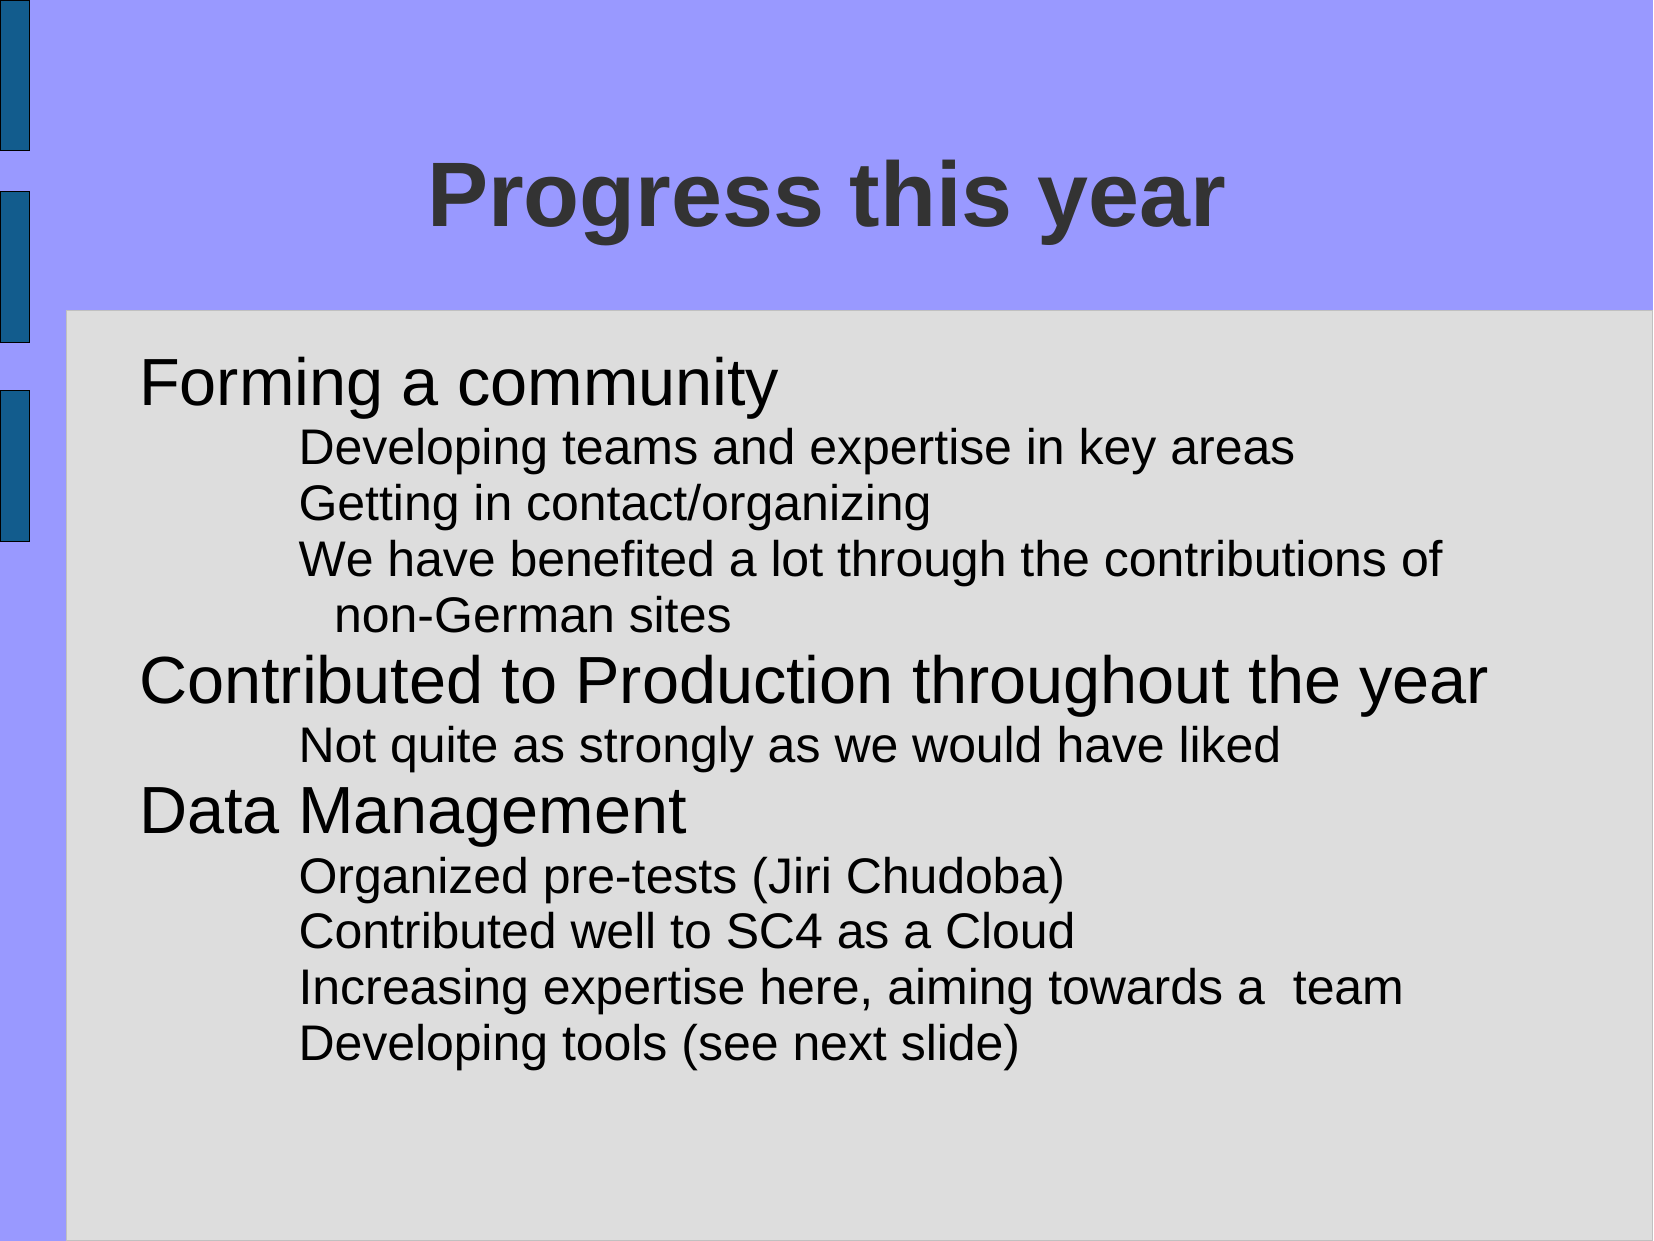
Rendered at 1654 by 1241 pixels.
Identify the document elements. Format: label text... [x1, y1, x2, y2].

list Forming a community Developing teams and expertise in key areas Getting in contact/organizing We have benefited a lot through the contributions of non-German sites Contributed to Production throughout the year Not quite as strongly as we would have liked Data Management Organized pre-tests (Jiri Chudoba) Contributed well to SC4 as a Cloud Increasing expertise here, aiming towards a team Developing tools (see next slide) [121, 344, 1534, 1213]
title Progress this year [121, 91, 1534, 299]
